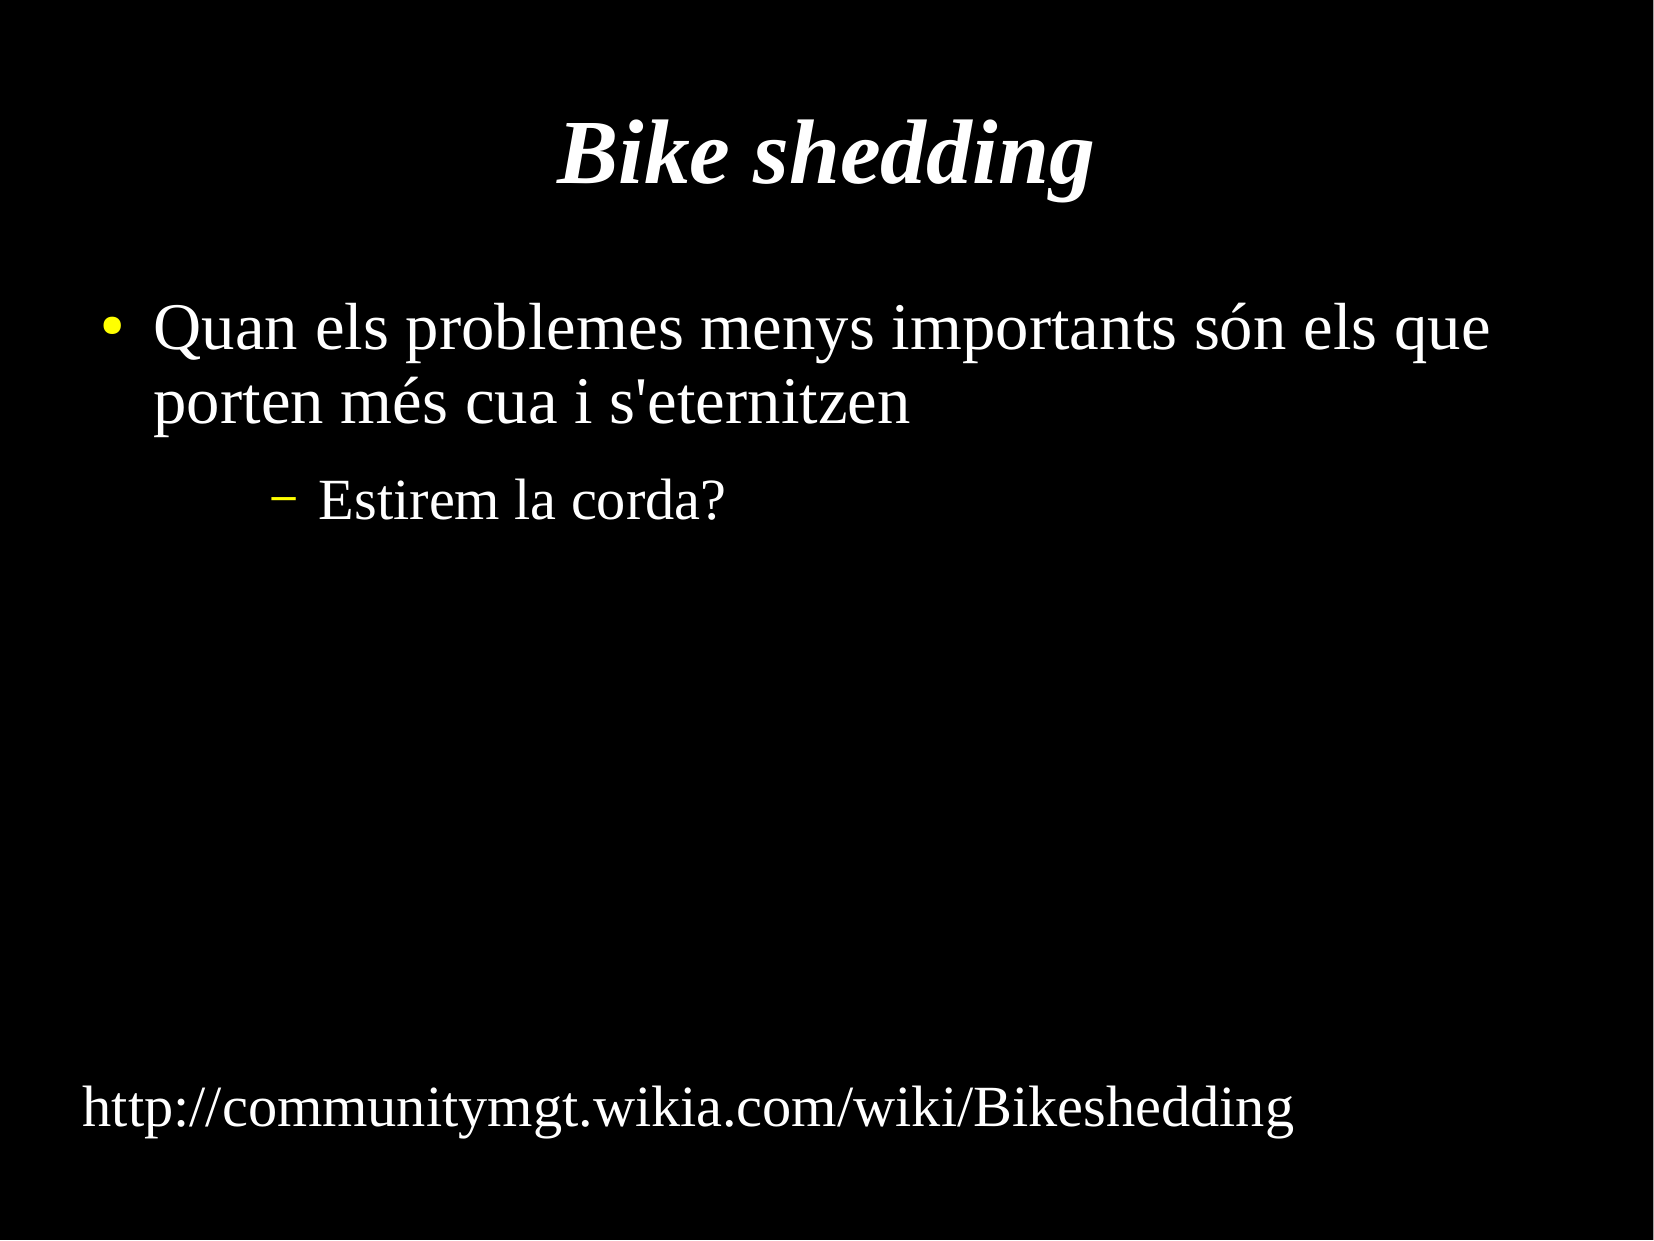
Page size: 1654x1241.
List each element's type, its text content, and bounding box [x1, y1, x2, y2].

list Quan els problemes menys importants són els que porten més cua i s'eternitzen Estirem la corda? http://communitymgt.wikia.com/wiki/Bikeshedding [82, 290, 1571, 1139]
title Bike shedding [82, 56, 1571, 250]
